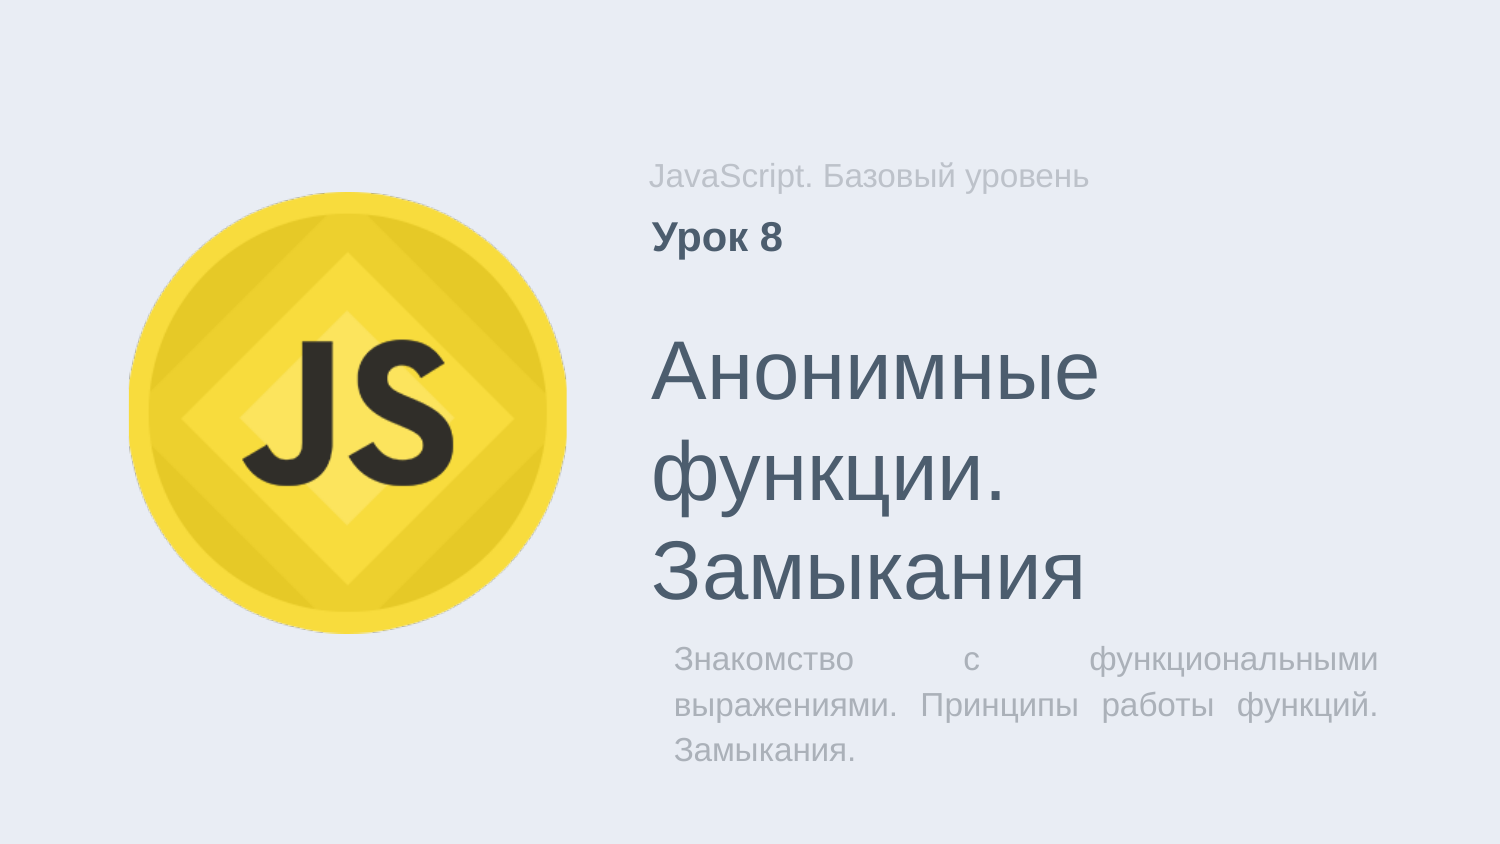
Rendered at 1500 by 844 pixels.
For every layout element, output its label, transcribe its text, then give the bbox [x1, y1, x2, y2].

picture [128, 192, 567, 634]
text_box Анонимные функции. Замыкания [647, 299, 1442, 634]
title JavaScript. Базовый уровень [644, 149, 1225, 197]
text_box Знакомство с функциональными выражениями. Принципы работы функций. Замыкания. [658, 616, 1395, 763]
list Урок 8 [647, 201, 1184, 265]
